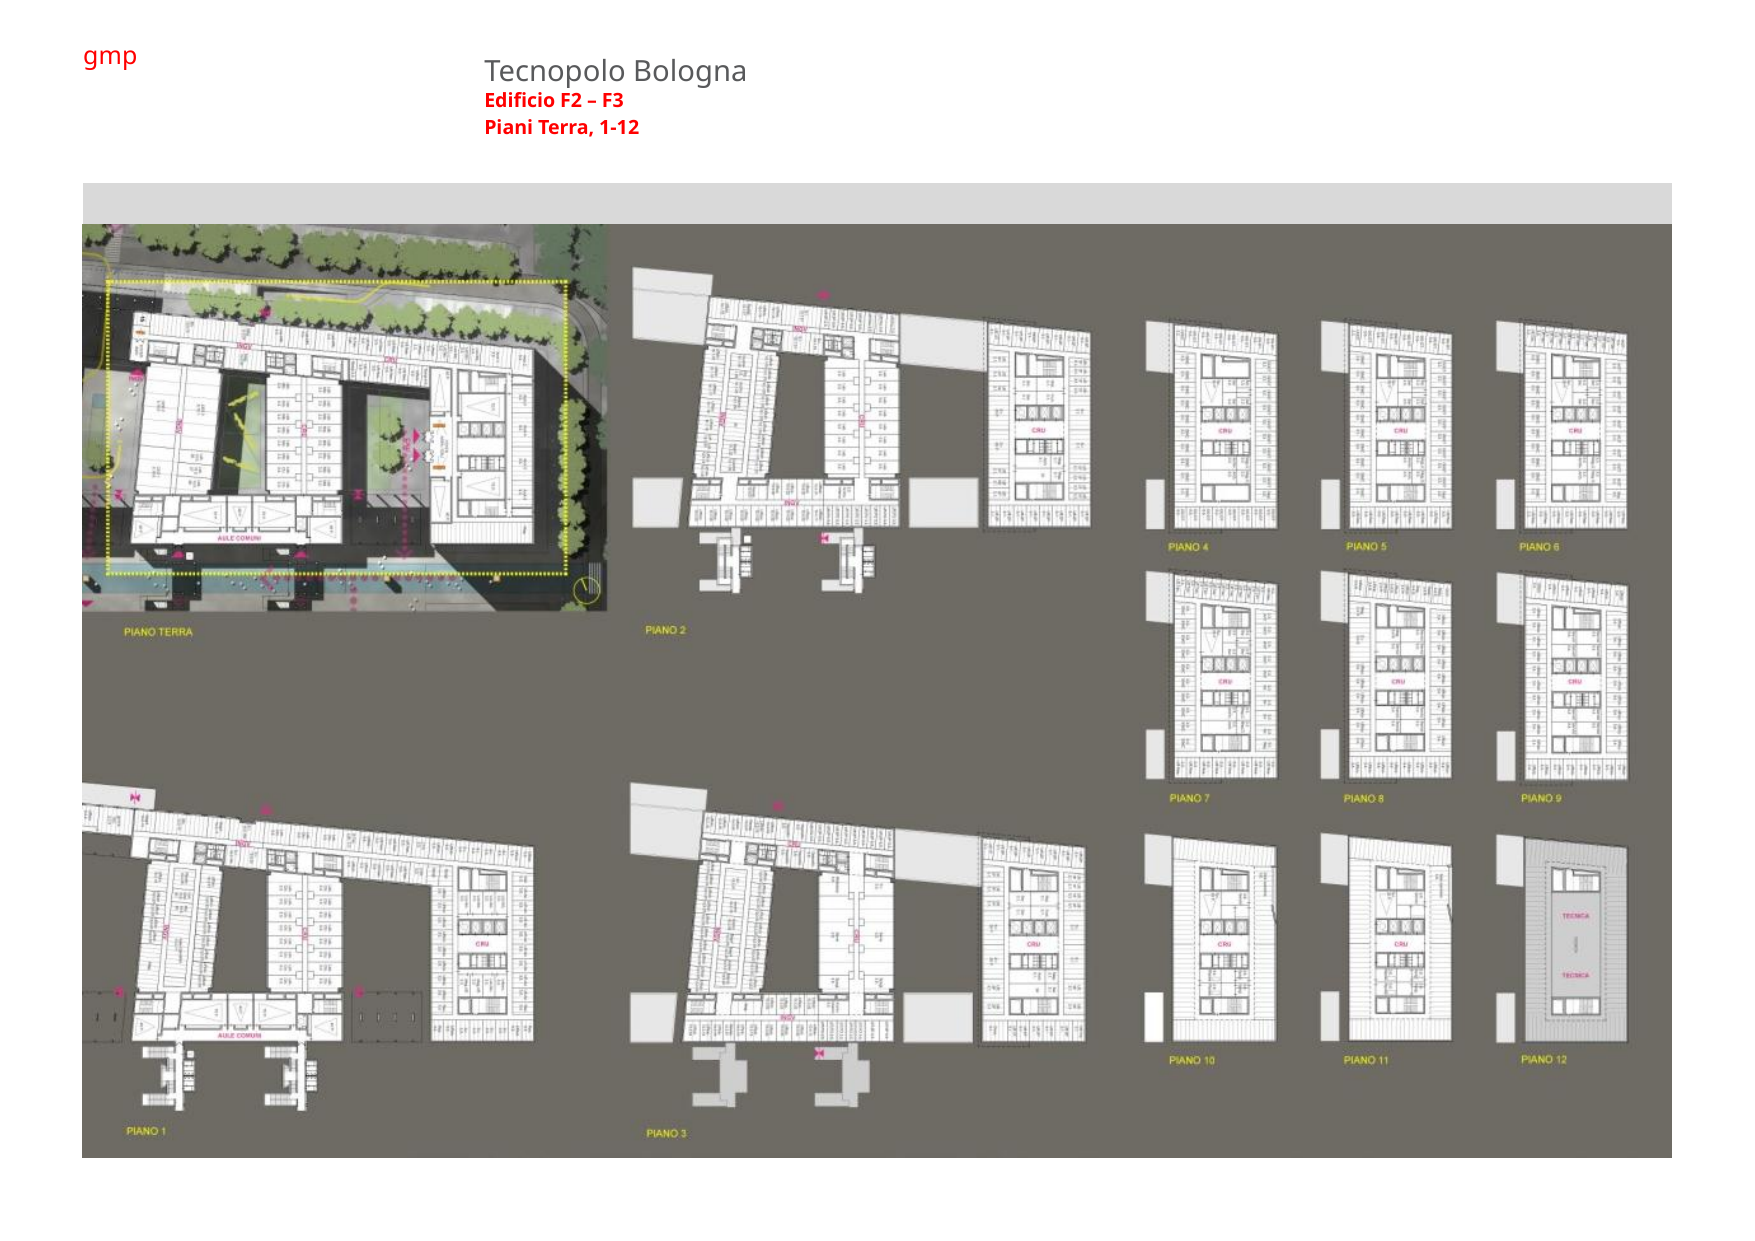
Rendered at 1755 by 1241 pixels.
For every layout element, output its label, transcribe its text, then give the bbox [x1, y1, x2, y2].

picture [82, 224, 1672, 1158]
list Edificio F2 – F3 Piani Terra, 1-12 [484, 98, 1625, 194]
text_box [83, 183, 1672, 224]
